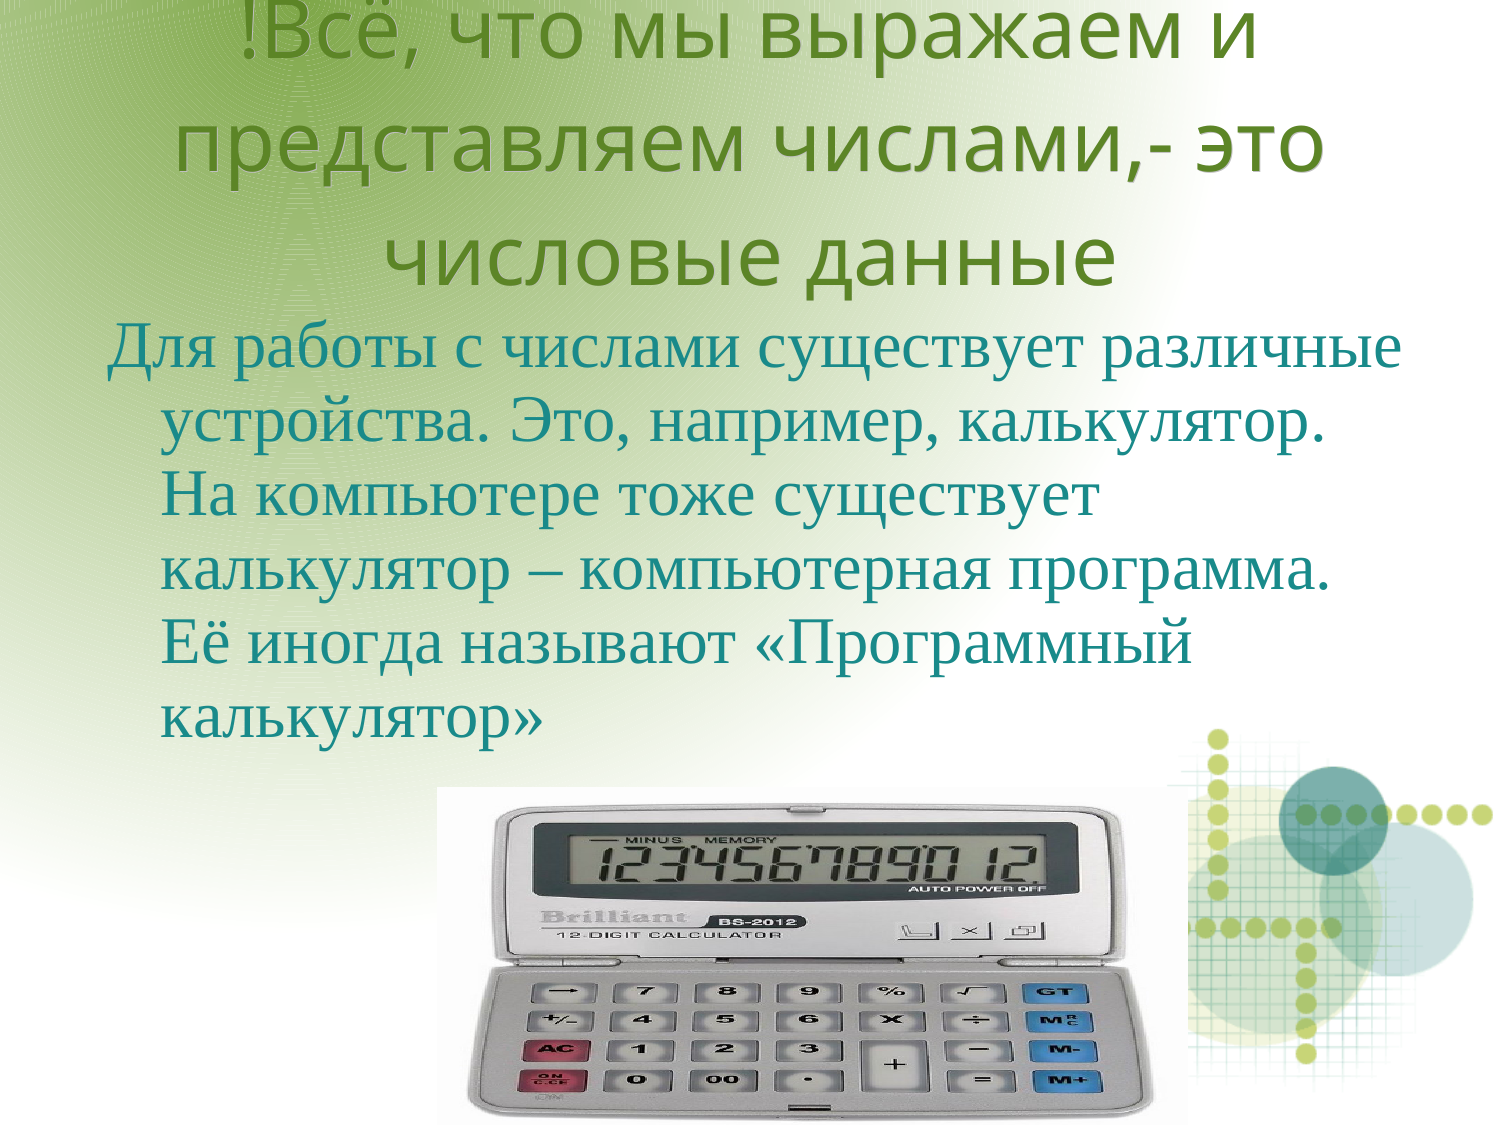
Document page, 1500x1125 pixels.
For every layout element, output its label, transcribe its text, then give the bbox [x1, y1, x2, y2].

list Для работы с числами существует различные устройства. Это, например, калькулятор. На компьютере тоже существует калькулятор – компьютерная программа. Её иногда называют «Программный калькулятор» [75, 299, 1426, 1051]
title !Всё, что мы выражаем и представляем числами,- это числовые данные [75, 0, 1426, 298]
picture [437, 718, 1500, 1125]
